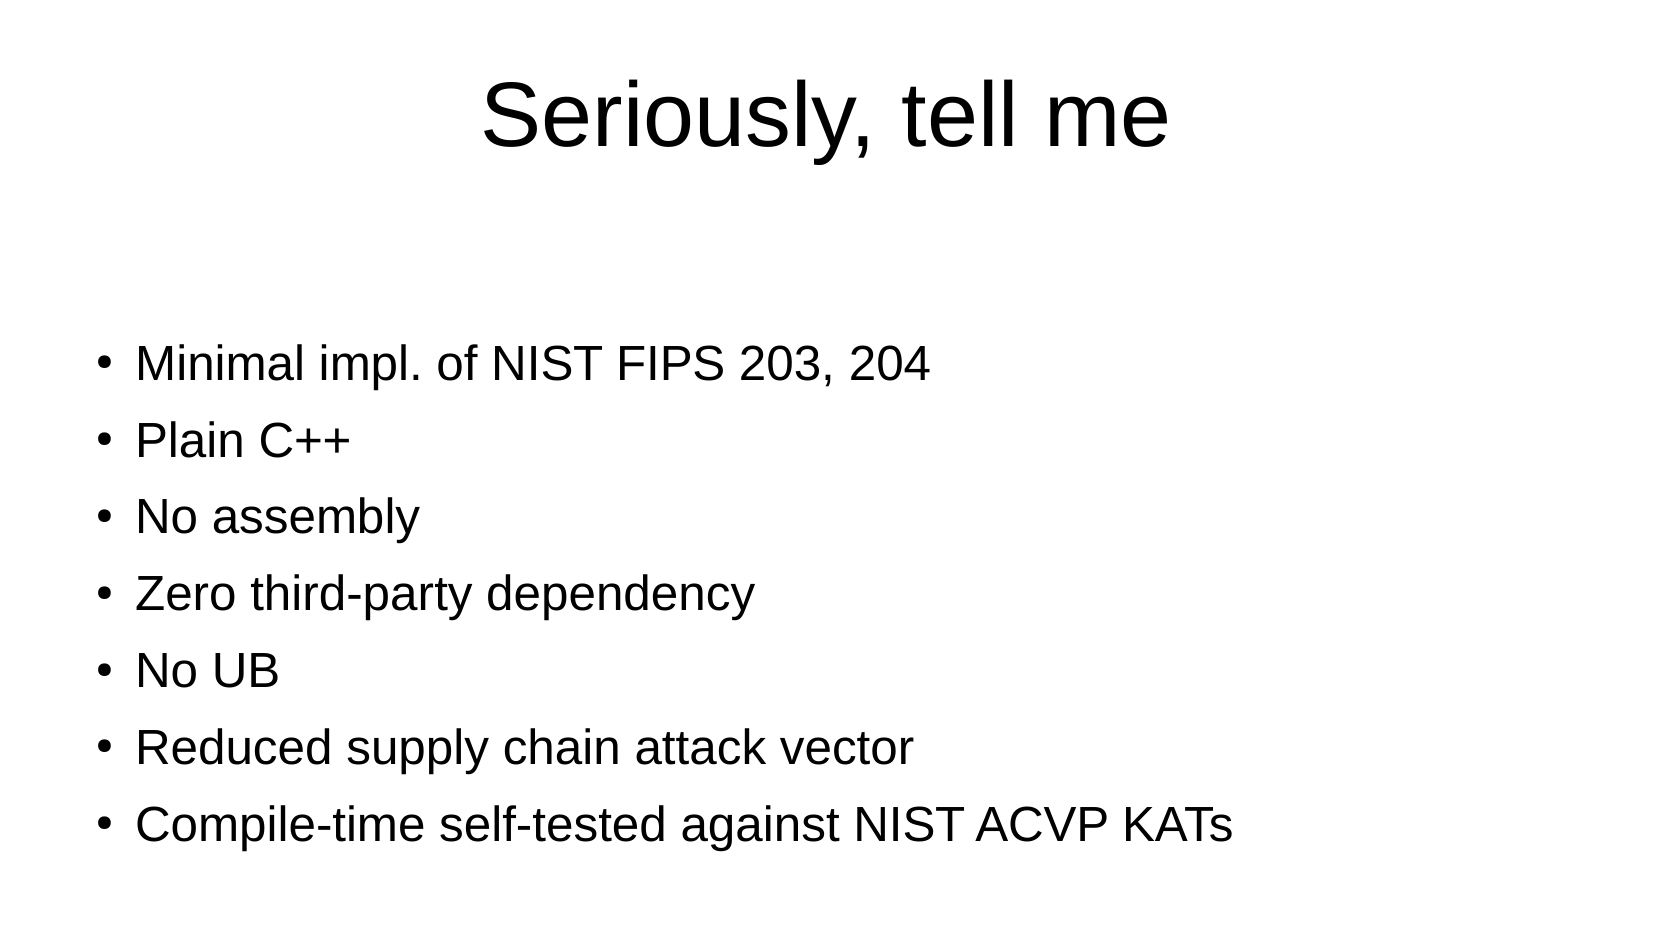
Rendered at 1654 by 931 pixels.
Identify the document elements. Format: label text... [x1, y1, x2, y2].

title Seriously, tell me [82, 37, 1571, 193]
list Minimal impl. of NIST FIPS 203, 204 Plain C++ No assembly Zero third-party dependency No UB Reduced supply chain attack vector Compile-time self-tested against NIST ACVP KATs [82, 335, 1571, 857]
